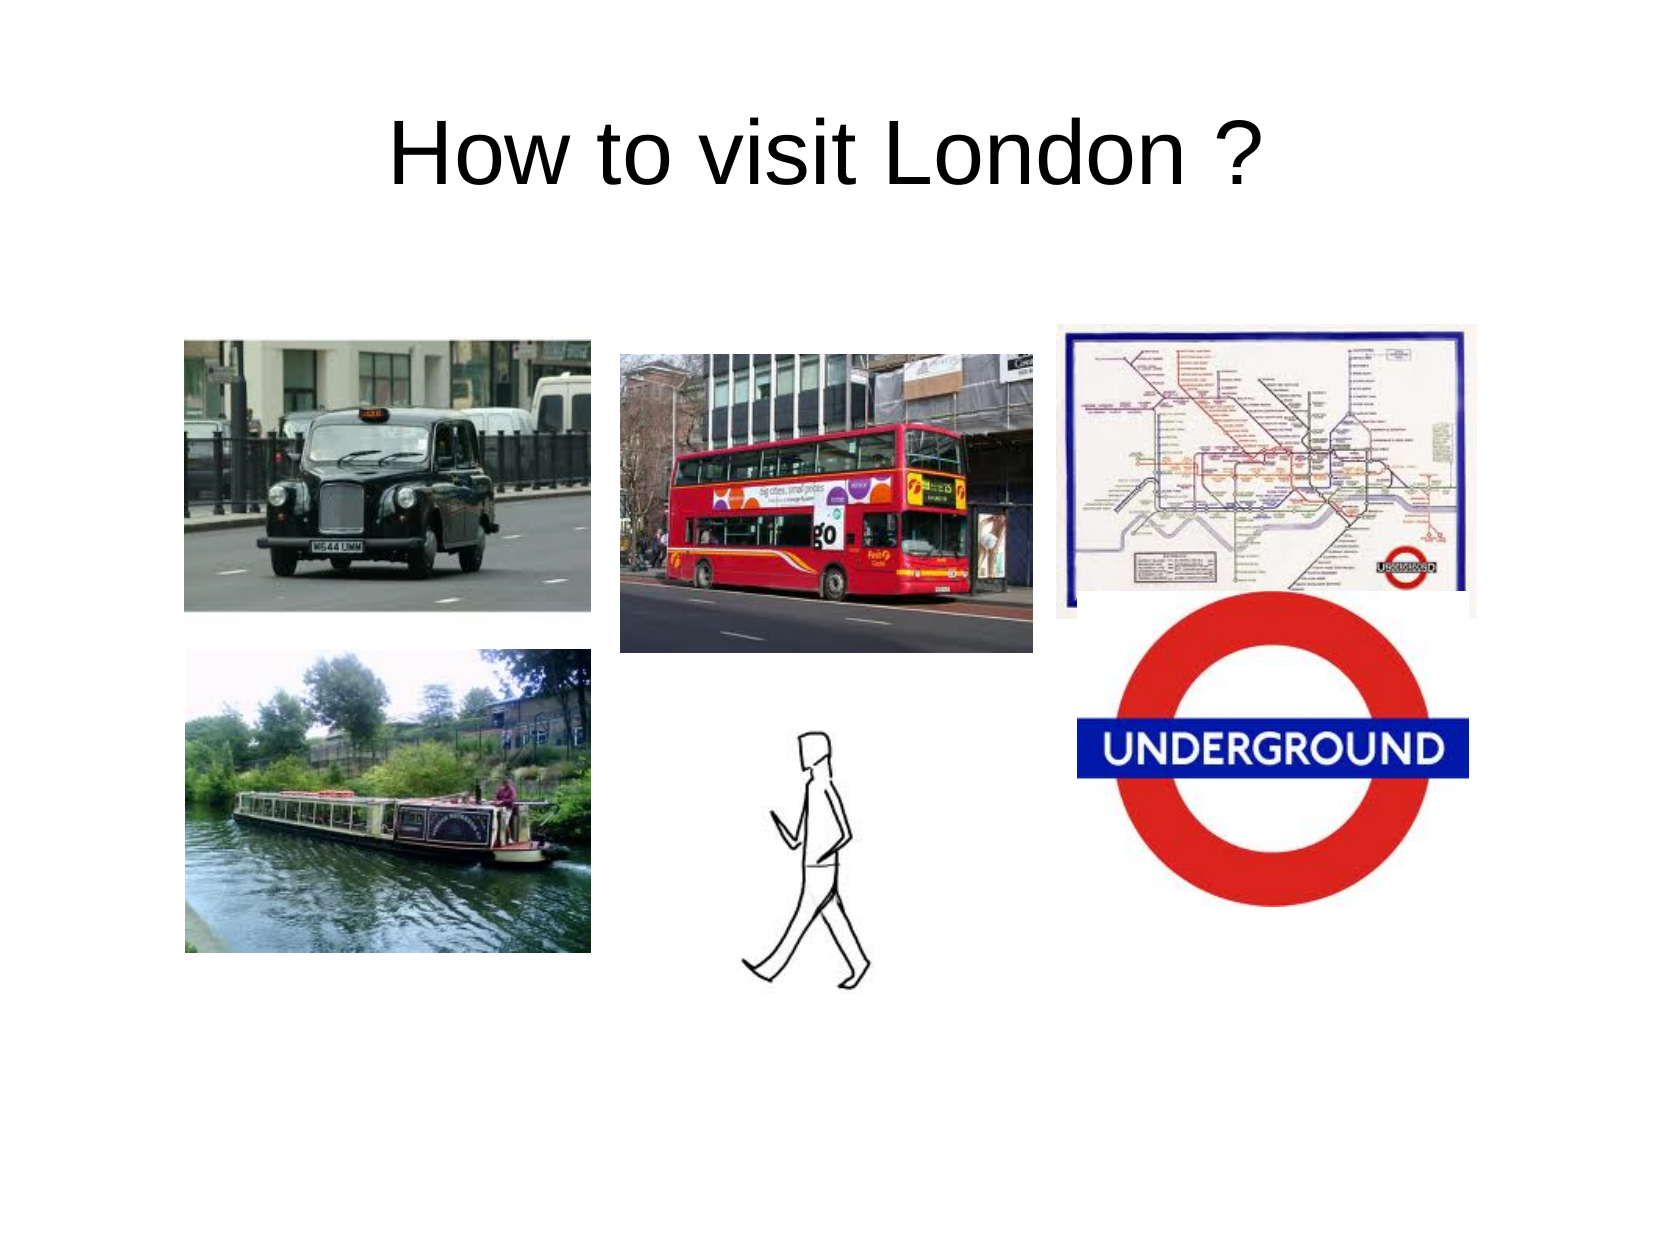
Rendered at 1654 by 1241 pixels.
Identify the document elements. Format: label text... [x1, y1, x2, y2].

picture [185, 649, 591, 953]
picture [184, 324, 591, 628]
title How to visit London ? [82, 49, 1571, 257]
picture [649, 681, 1002, 1034]
picture [620, 354, 1033, 653]
picture [1056, 324, 1477, 907]
